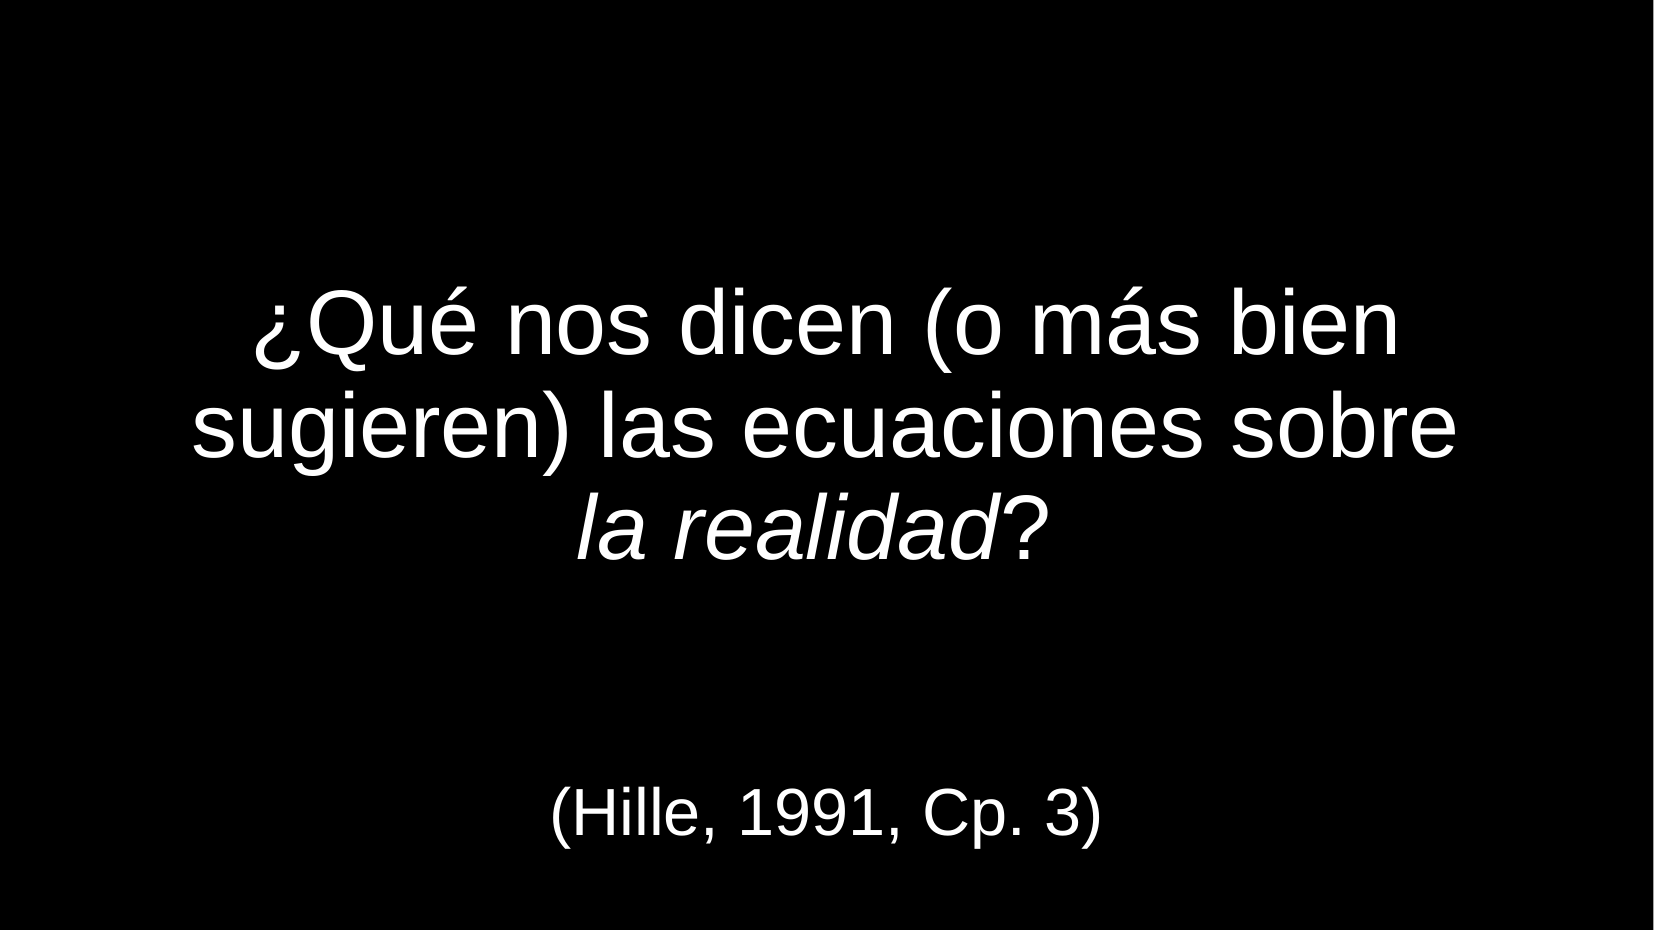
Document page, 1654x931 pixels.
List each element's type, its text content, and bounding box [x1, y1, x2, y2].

title ¿Qué nos dicen (o más bien sugieren) las ecuaciones sobre la realidad? [144, 271, 1509, 580]
text_box (Hille, 1991, Cp. 3) [206, 767, 1447, 858]
